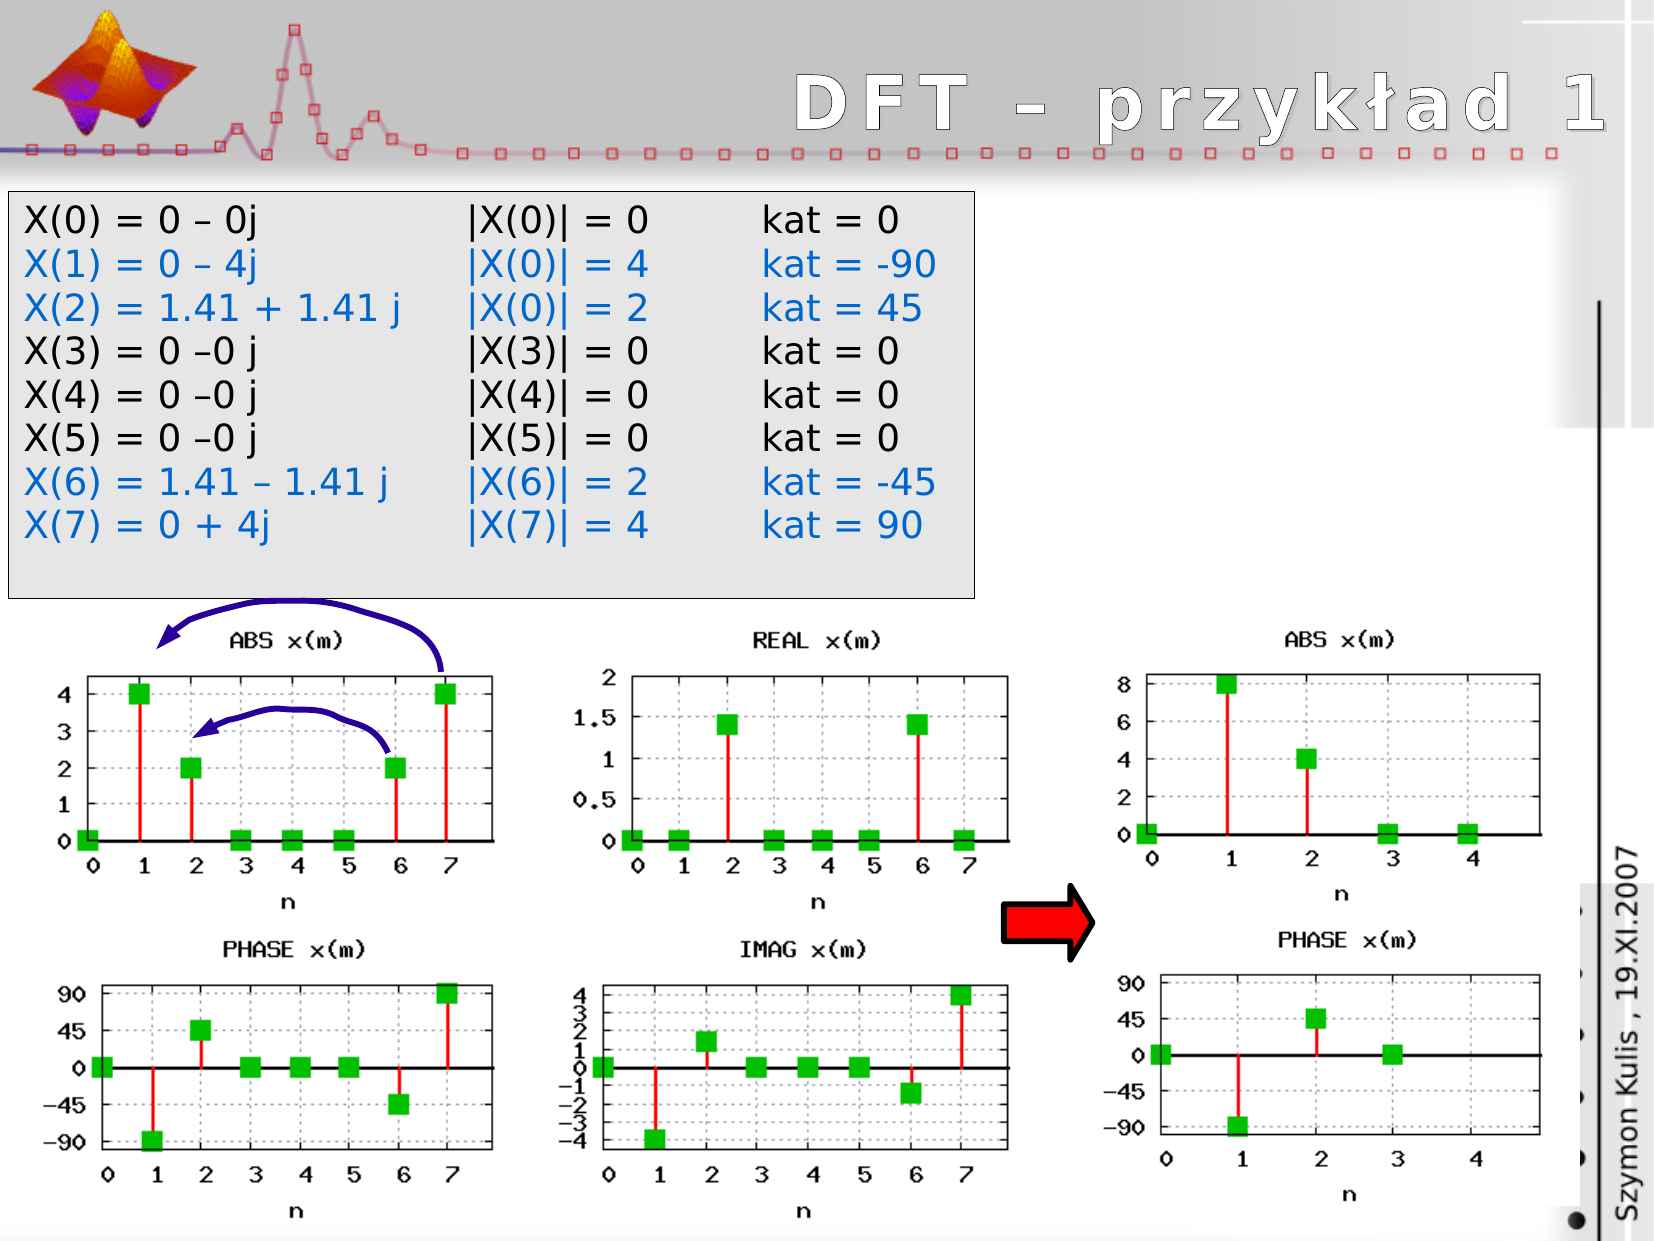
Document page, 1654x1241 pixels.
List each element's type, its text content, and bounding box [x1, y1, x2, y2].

picture [0, 0, 1654, 1241]
text_box [1003, 885, 1093, 960]
title DFT – przykład 1 [59, 36, 1610, 171]
text_box X(0) = 0 – 0j |X(0)| = 0 kat = 0 X(1) = 0 – 4j |X(0)| = 4 kat = -90 X(2) = 1.41 + 1.41 j |X(0)| = 2 kat = 45 X(3) = 0 –0 j |X(3)| = 0 kat = 0 X(4) = 0 –0 j |X(4)| = 0 kat = 0 X(5) = 0 –0 j |X(5)| = 0 kat = 0 X(6) = 1.41 – 1.41 j |X(6)| = 2 kat = -45 X(7) = 0 + 4j |X(7)| = 4 kat = 90 [8, 191, 975, 599]
